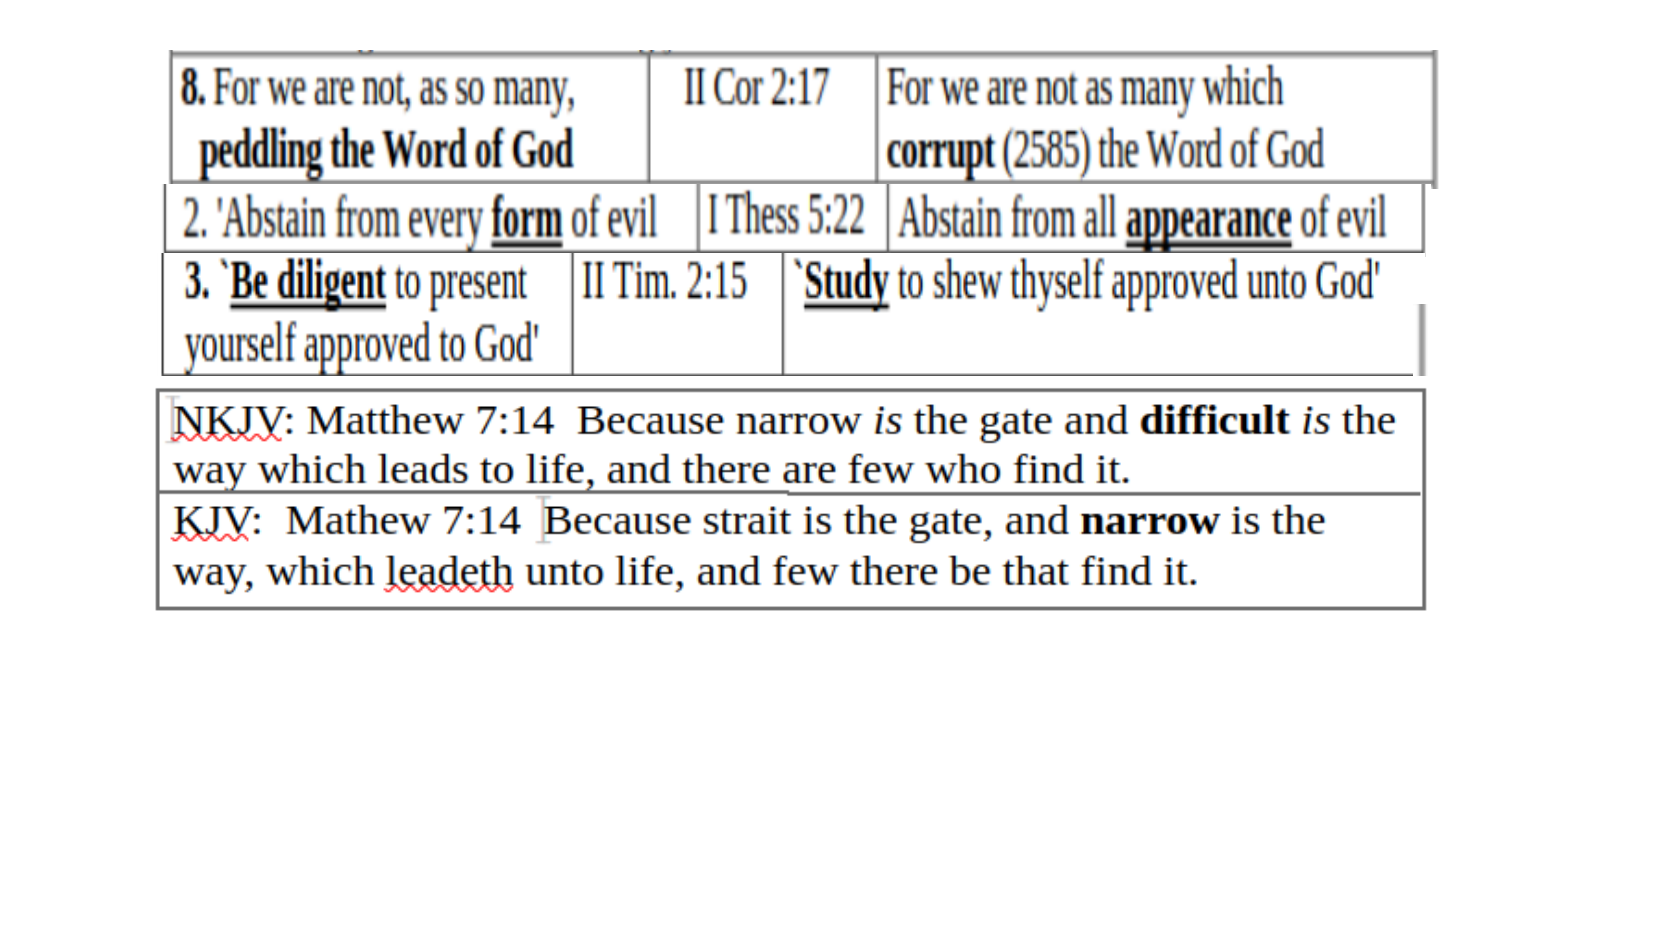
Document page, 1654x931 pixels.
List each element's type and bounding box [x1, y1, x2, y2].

picture [147, 50, 1444, 619]
